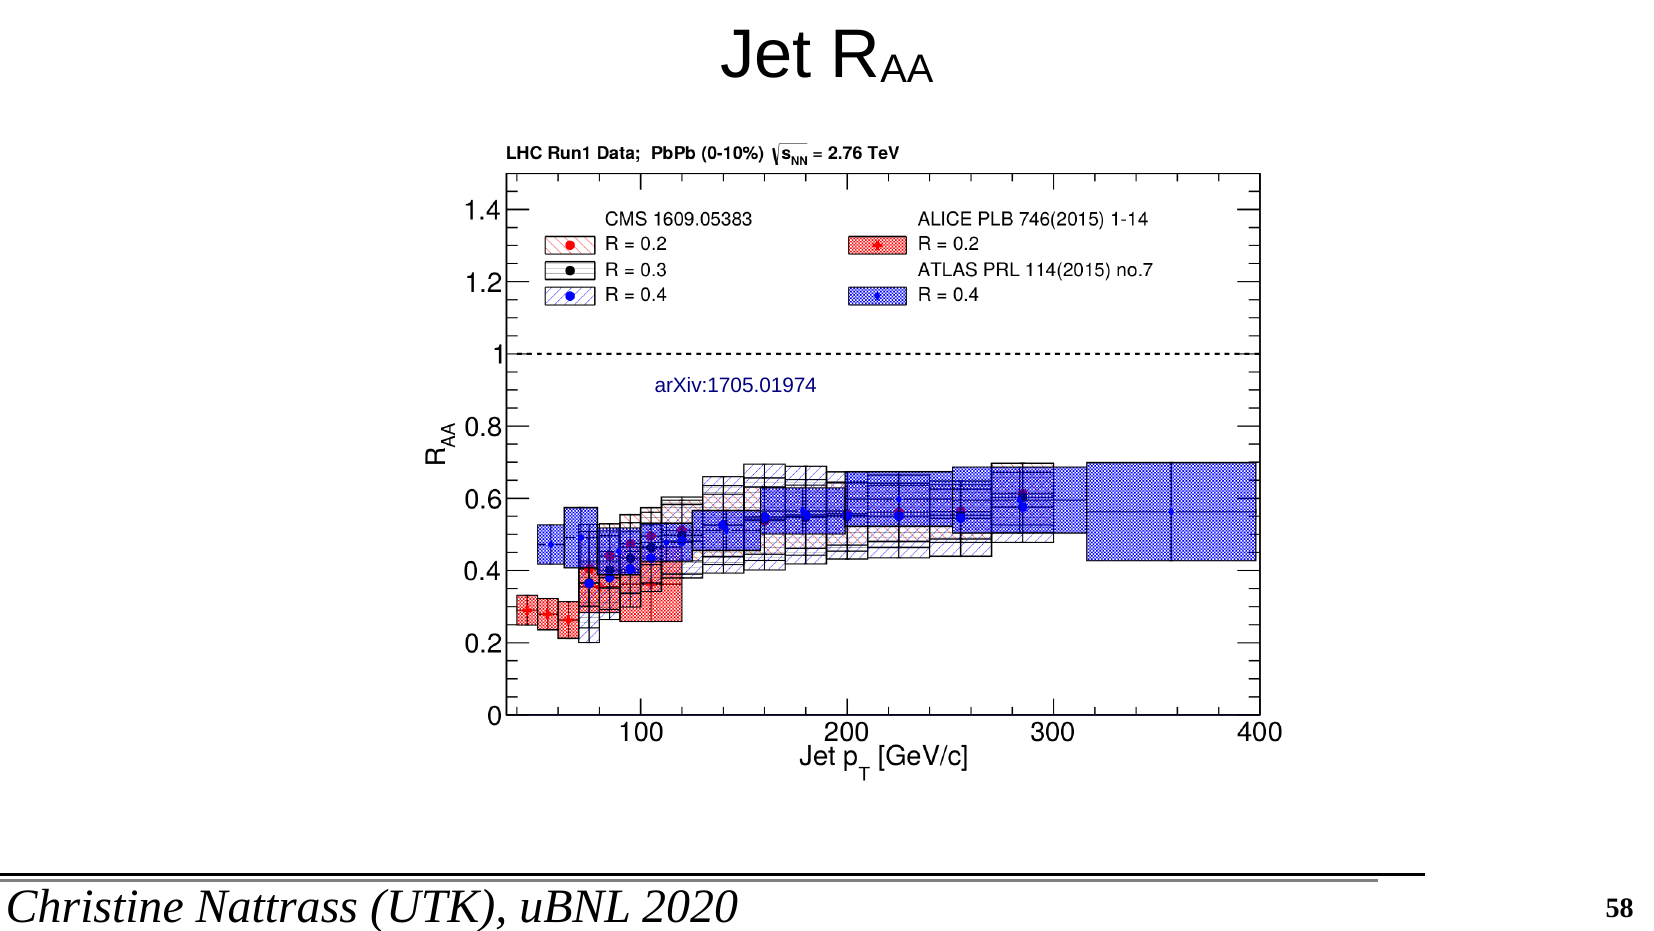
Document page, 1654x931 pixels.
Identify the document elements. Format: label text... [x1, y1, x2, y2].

text_box arXiv:1705.01974 [634, 366, 832, 405]
picture [412, 106, 1354, 782]
title Jet RAA [82, 0, 1571, 121]
